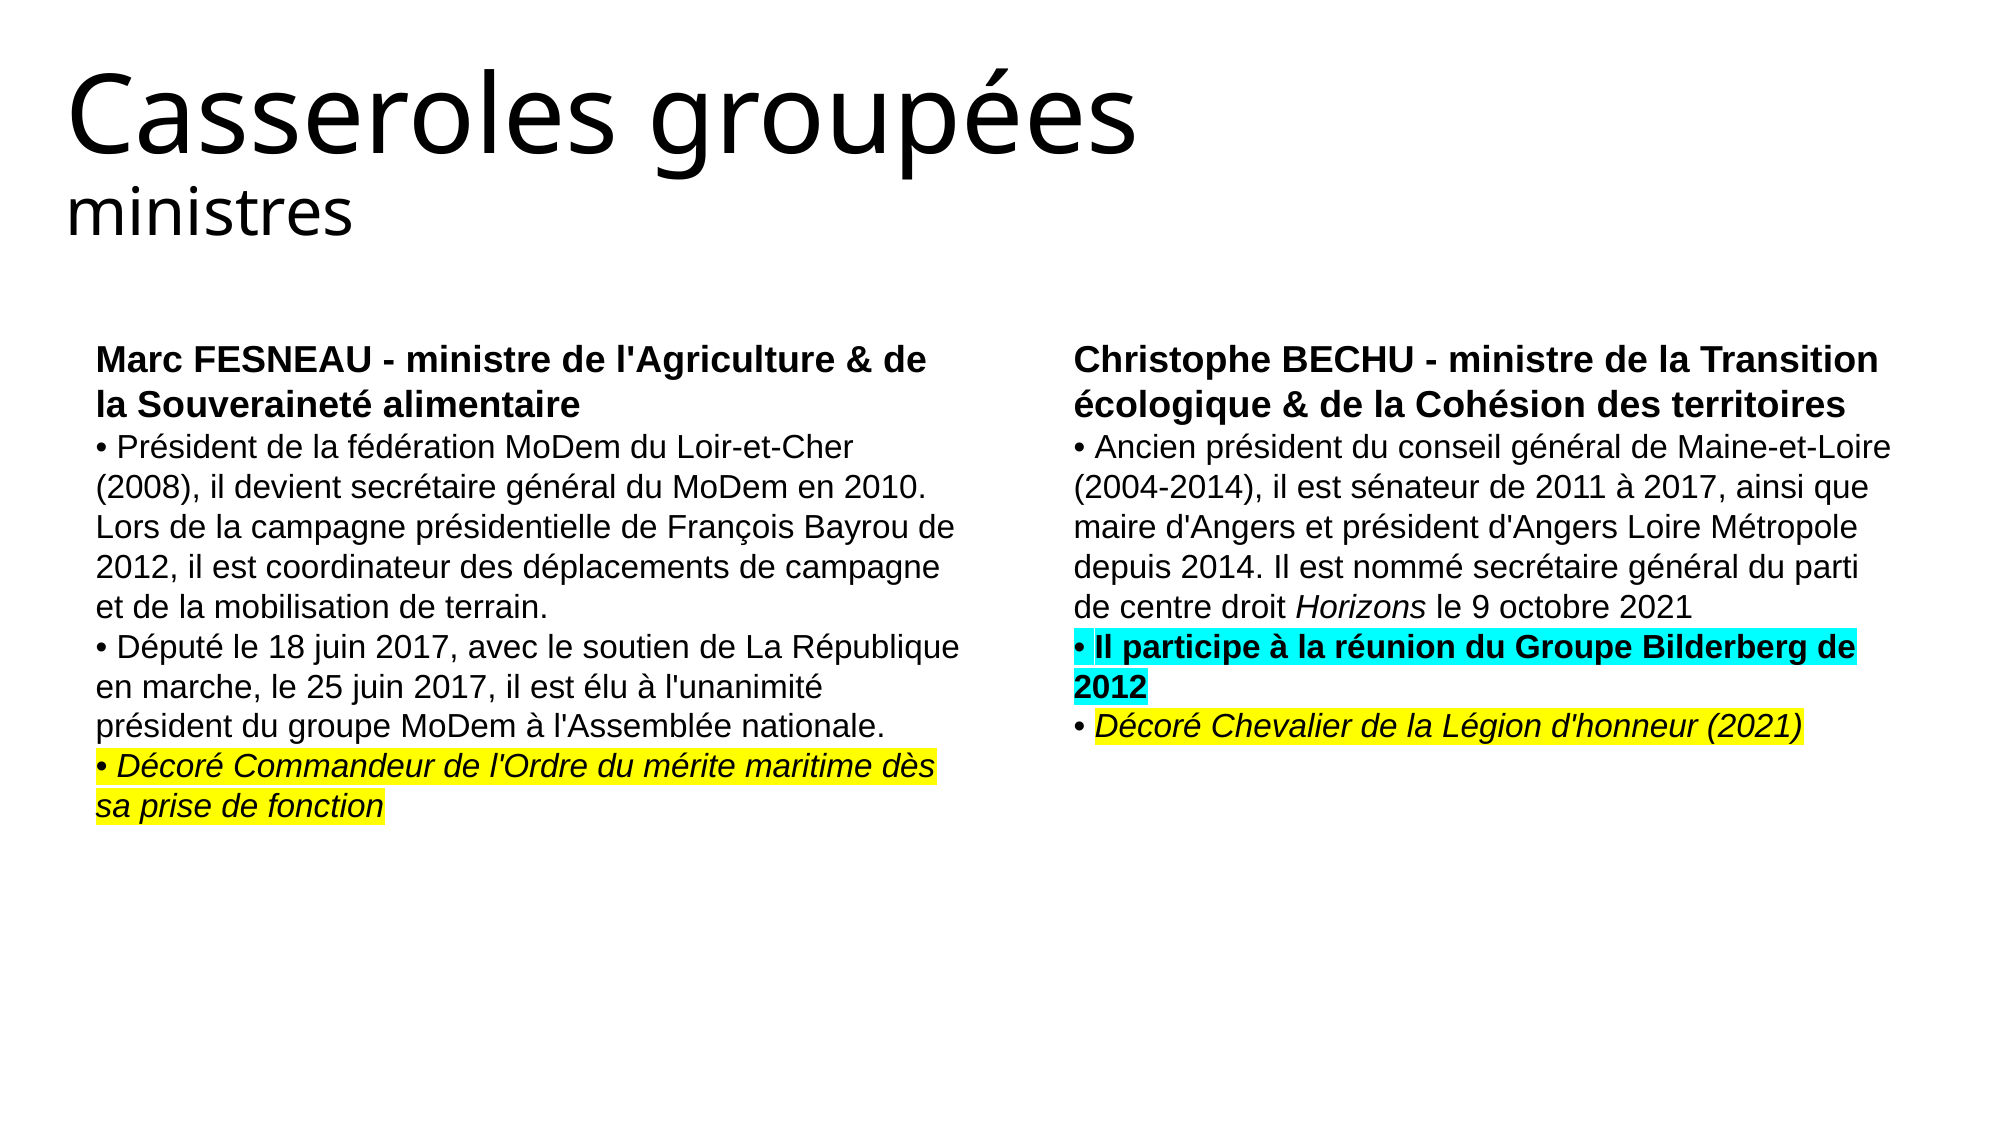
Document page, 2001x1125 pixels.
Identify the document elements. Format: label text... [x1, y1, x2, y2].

title Casseroles groupées ministres [49, 45, 1472, 263]
text_box Christophe BECHU - ministre de la Transition écologique & de la Cohésion des territoires • Ancien président du conseil général de Maine-et-Loire (2004-2014), il est sénateur de 2011 à 2017, ainsi que maire d'Angers et président d'Angers Loire Métropole depuis 2014. Il est nommé secrétaire général du parti de centre droit Horizons le 9 octobre 2021 • Il participe à la réunion du Groupe Bilderberg de 2012 • Décoré Chevalier de la Légion d'honneur (2021) [1058, 327, 1920, 757]
text_box Marc FESNEAU - ministre de l'Agriculture & de la Souveraineté alimentaire • Président de la fédération MoDem du Loir-et-Cher (2008), il devient secrétaire général du MoDem en 2010. Lors de la campagne présidentielle de François Bayrou de 2012, il est coordinateur des déplacements de campagne et de la mobilisation de terrain. • Député le 18 juin 2017, avec le soutien de La République en marche, le 25 juin 2017, il est élu à l'unanimité président du groupe MoDem à l'Assemblée nationale. • Décoré Commandeur de l'Ordre du mérite maritime dès sa prise de fonction [80, 327, 980, 884]
